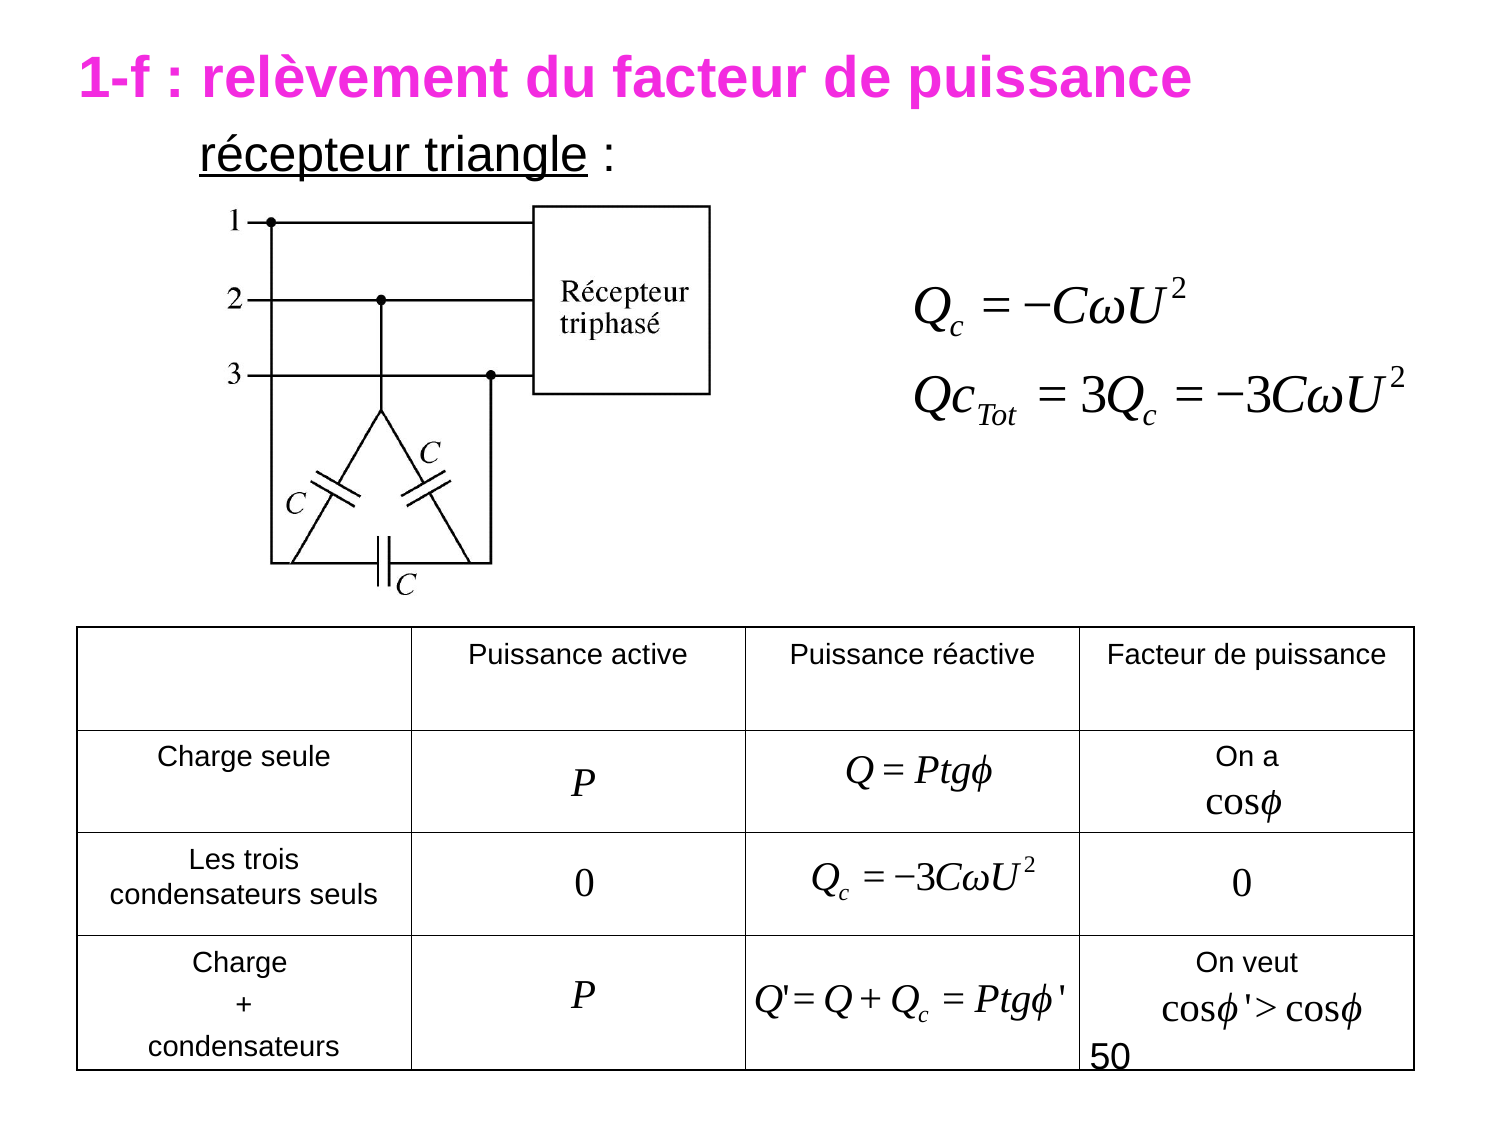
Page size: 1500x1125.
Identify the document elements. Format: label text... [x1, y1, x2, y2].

table_cell [746, 936, 1079, 1069]
picture [218, 204, 711, 603]
table_header Puissance active [412, 628, 745, 730]
chart [839, 753, 1004, 798]
chart [569, 865, 597, 900]
table_cell [1080, 833, 1413, 935]
chart [564, 978, 602, 1013]
table_cell On a [1080, 731, 1413, 832]
chart [1226, 865, 1255, 900]
table_cell Les trois condensateurs seuls [78, 833, 411, 935]
table_cell [412, 936, 745, 1069]
chart [1156, 990, 1372, 1035]
table_header Puissance réactive [746, 628, 1079, 730]
chart [1200, 790, 1293, 829]
table_cell [746, 731, 1079, 832]
table_cell [412, 731, 745, 832]
chart [805, 849, 1038, 905]
text_box 1-f : relèvement du facteur de puissance [63, 31, 1270, 117]
table_header [78, 628, 411, 730]
table_cell Charge + condensateurs [78, 936, 411, 1069]
text_box récepteur triangle : [184, 117, 632, 189]
chart [748, 978, 1070, 1026]
chart [564, 765, 602, 800]
table_cell [412, 833, 745, 935]
table_header Facteur de puissance [1080, 628, 1413, 730]
table_cell On veut [1080, 936, 1413, 1069]
chart [905, 268, 1412, 433]
table_cell Charge seule [78, 731, 411, 832]
table_cell [746, 833, 1079, 935]
